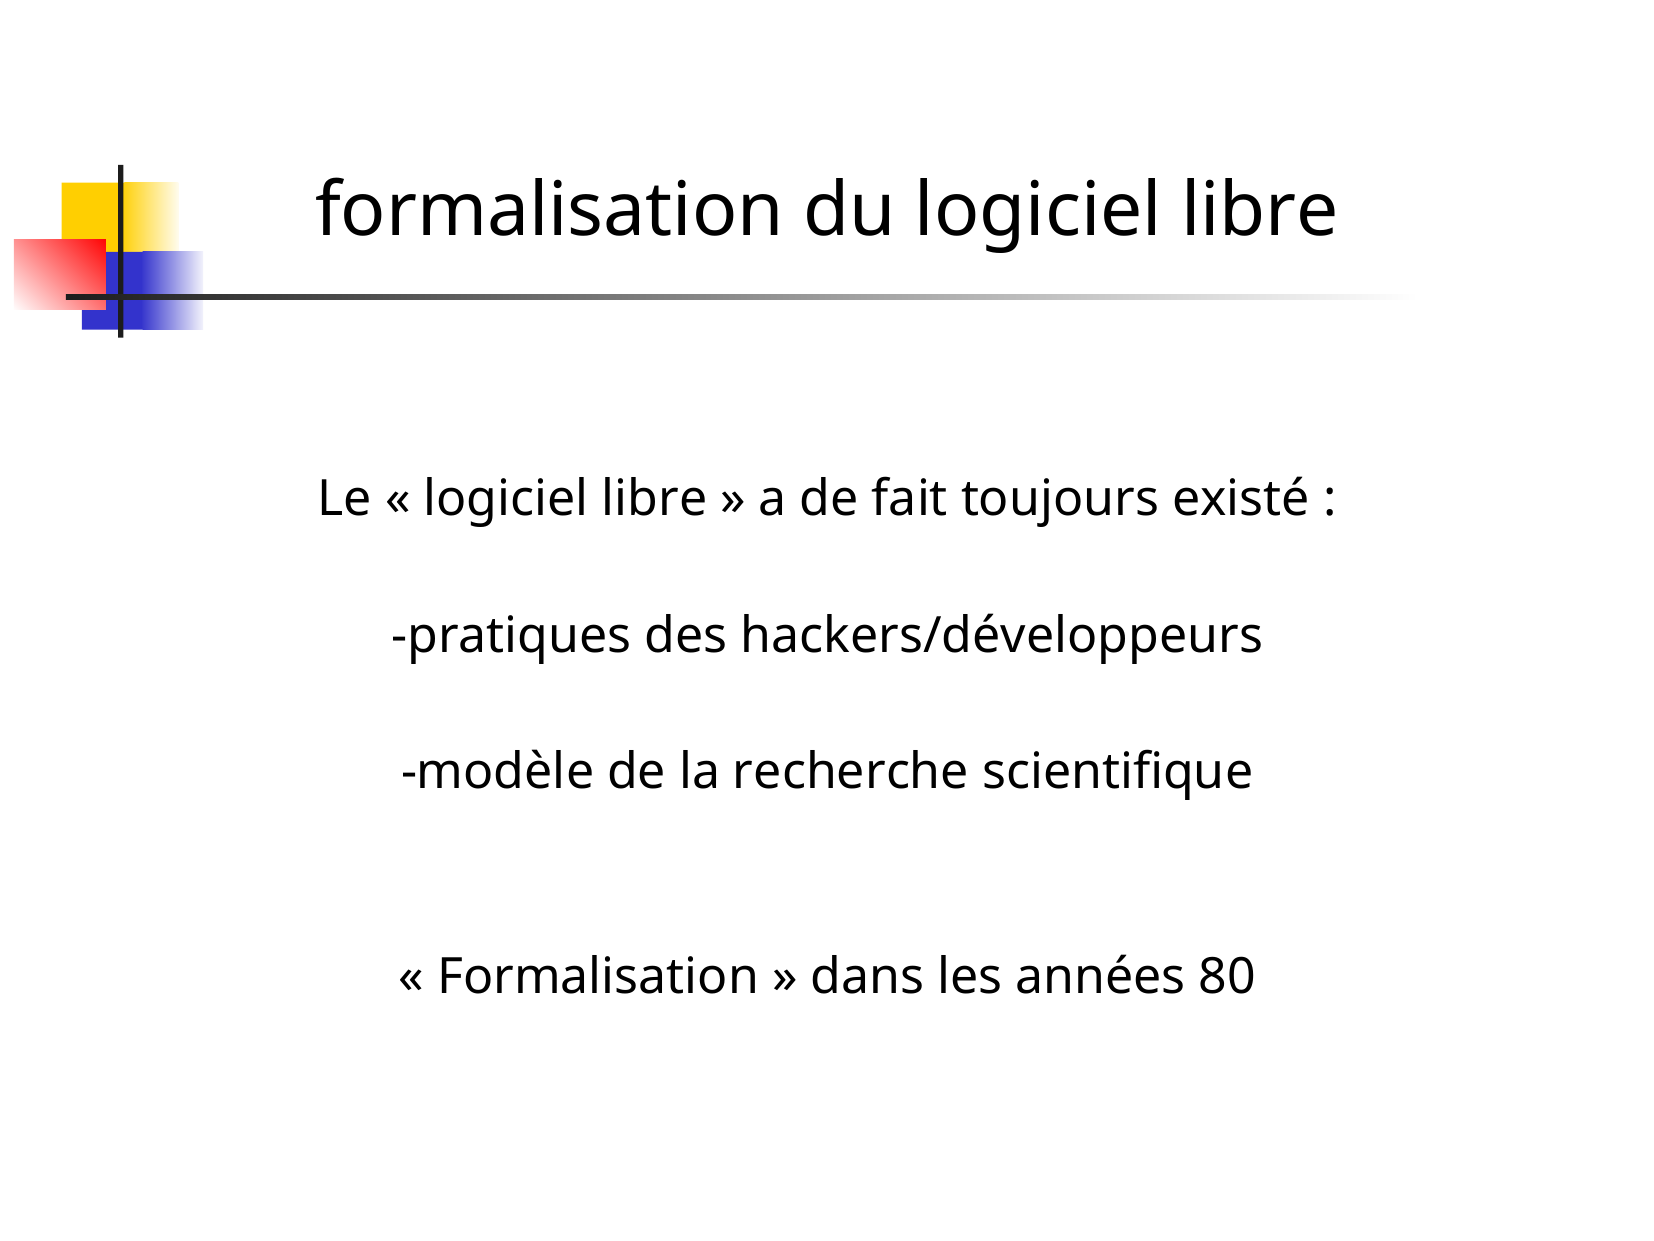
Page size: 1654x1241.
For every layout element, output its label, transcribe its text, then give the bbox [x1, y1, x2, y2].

title formalisation du logiciel libre [121, 102, 1534, 311]
subtitle Le « logiciel libre » a de fait toujours existé : -pratiques des hackers/développeurs -modèle de la recherche scientifique « Formalisation » dans les années 80 [121, 344, 1534, 1127]
